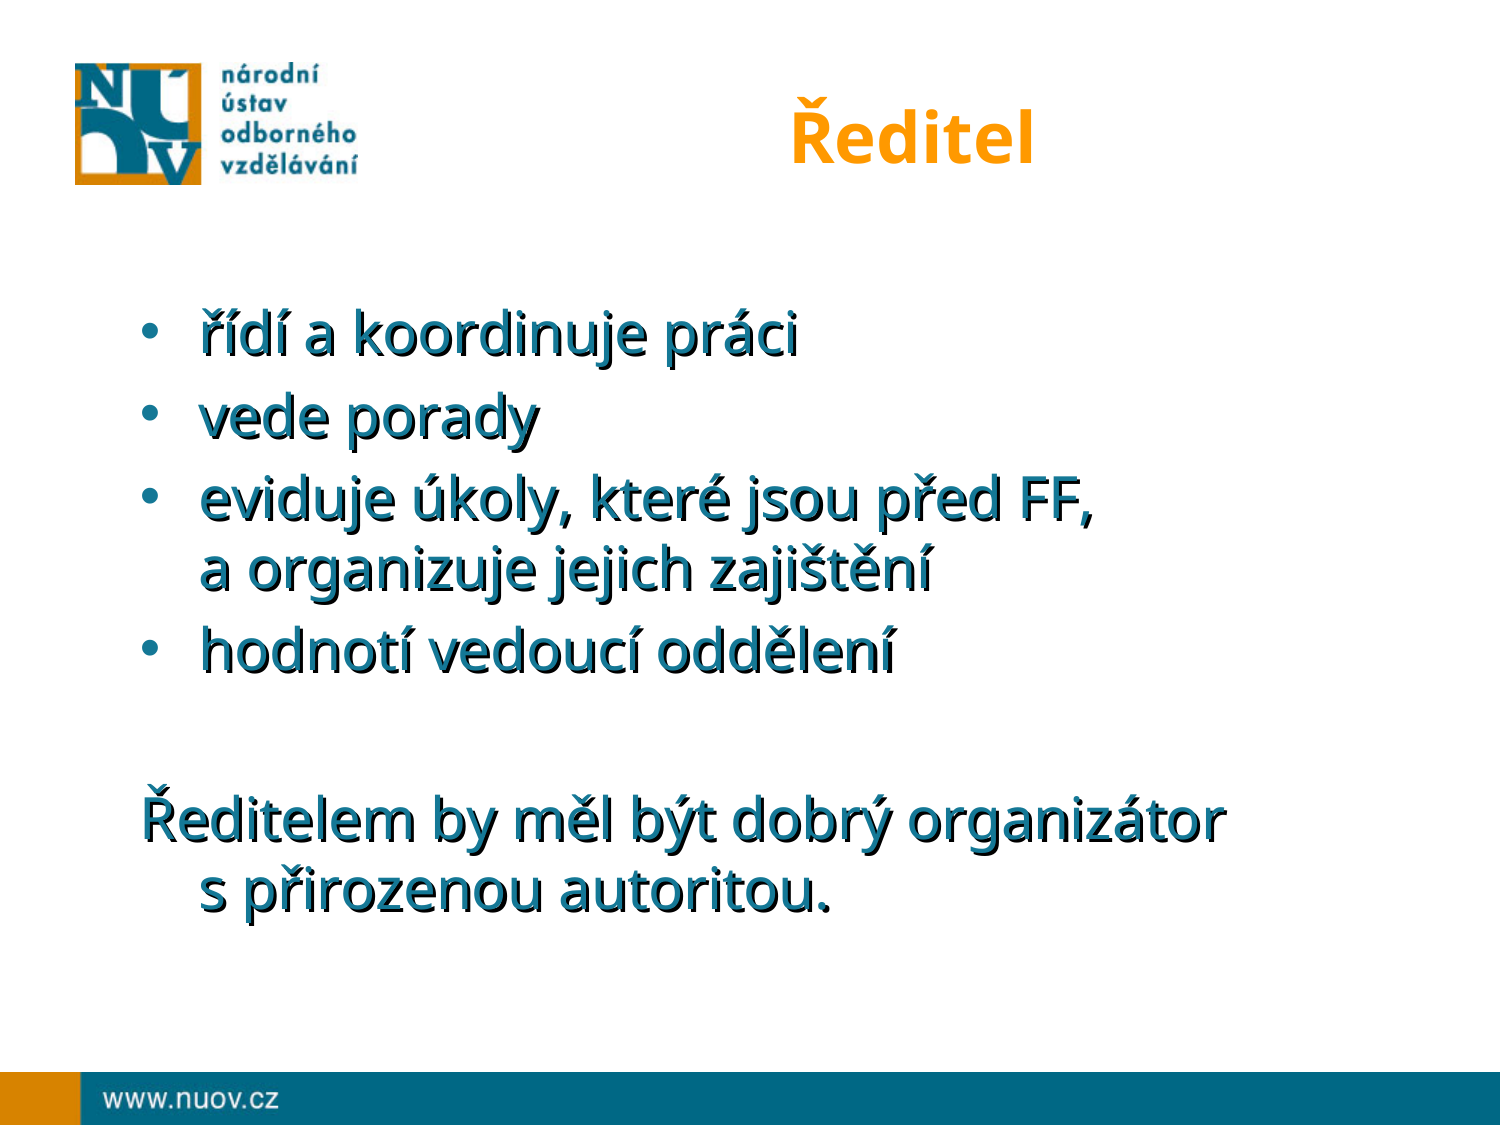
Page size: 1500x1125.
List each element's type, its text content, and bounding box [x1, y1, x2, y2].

text_box [75, 62, 358, 185]
text_box řídí a koordinuje práci vede porady eviduje úkoly, které jsou před FF, a organizuje jejich zajištění hodnotí vedoucí oddělení Ředitelem by měl být dobrý organizátor s přirozenou autoritou. [124, 287, 1425, 930]
title Ředitel [399, 57, 1425, 213]
text_box [0, 1072, 1500, 1125]
